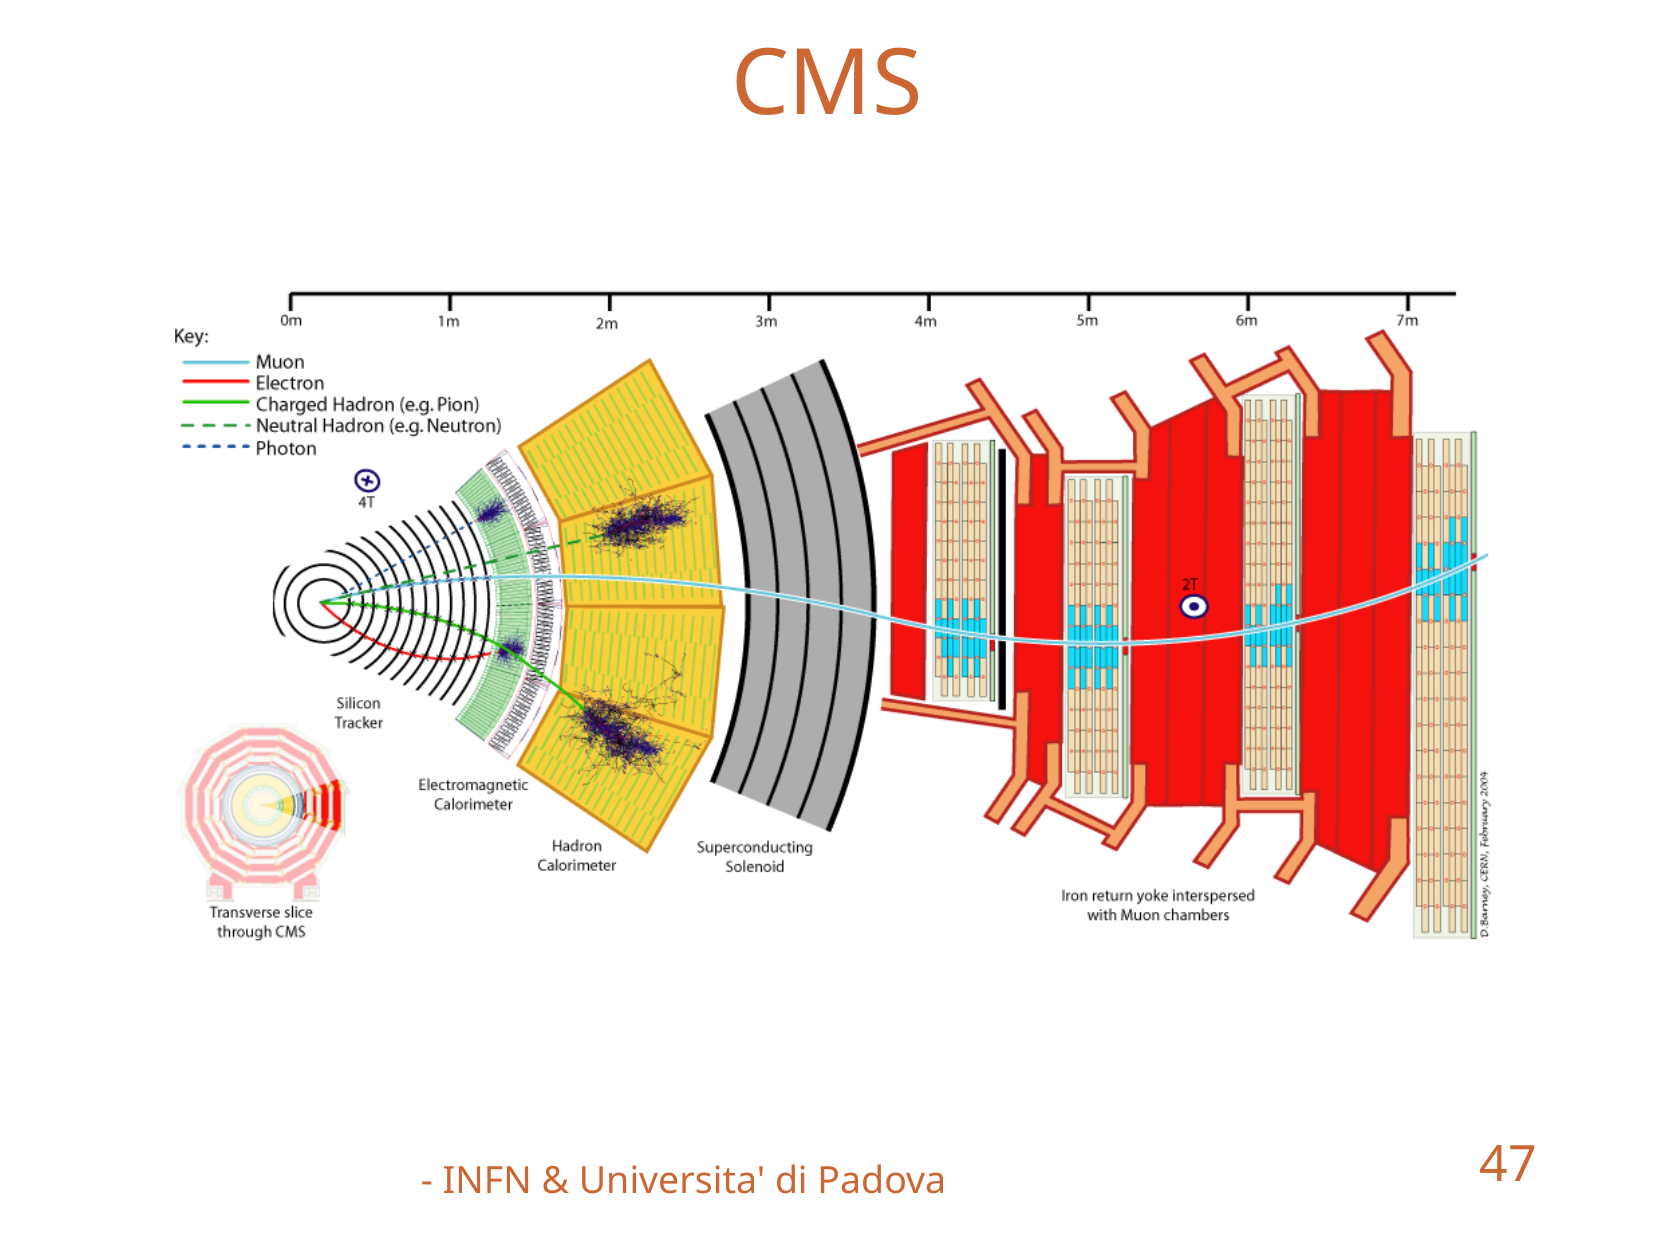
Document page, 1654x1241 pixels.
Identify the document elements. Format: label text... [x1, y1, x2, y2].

picture [162, 279, 1491, 958]
title CMS [41, 10, 1613, 148]
